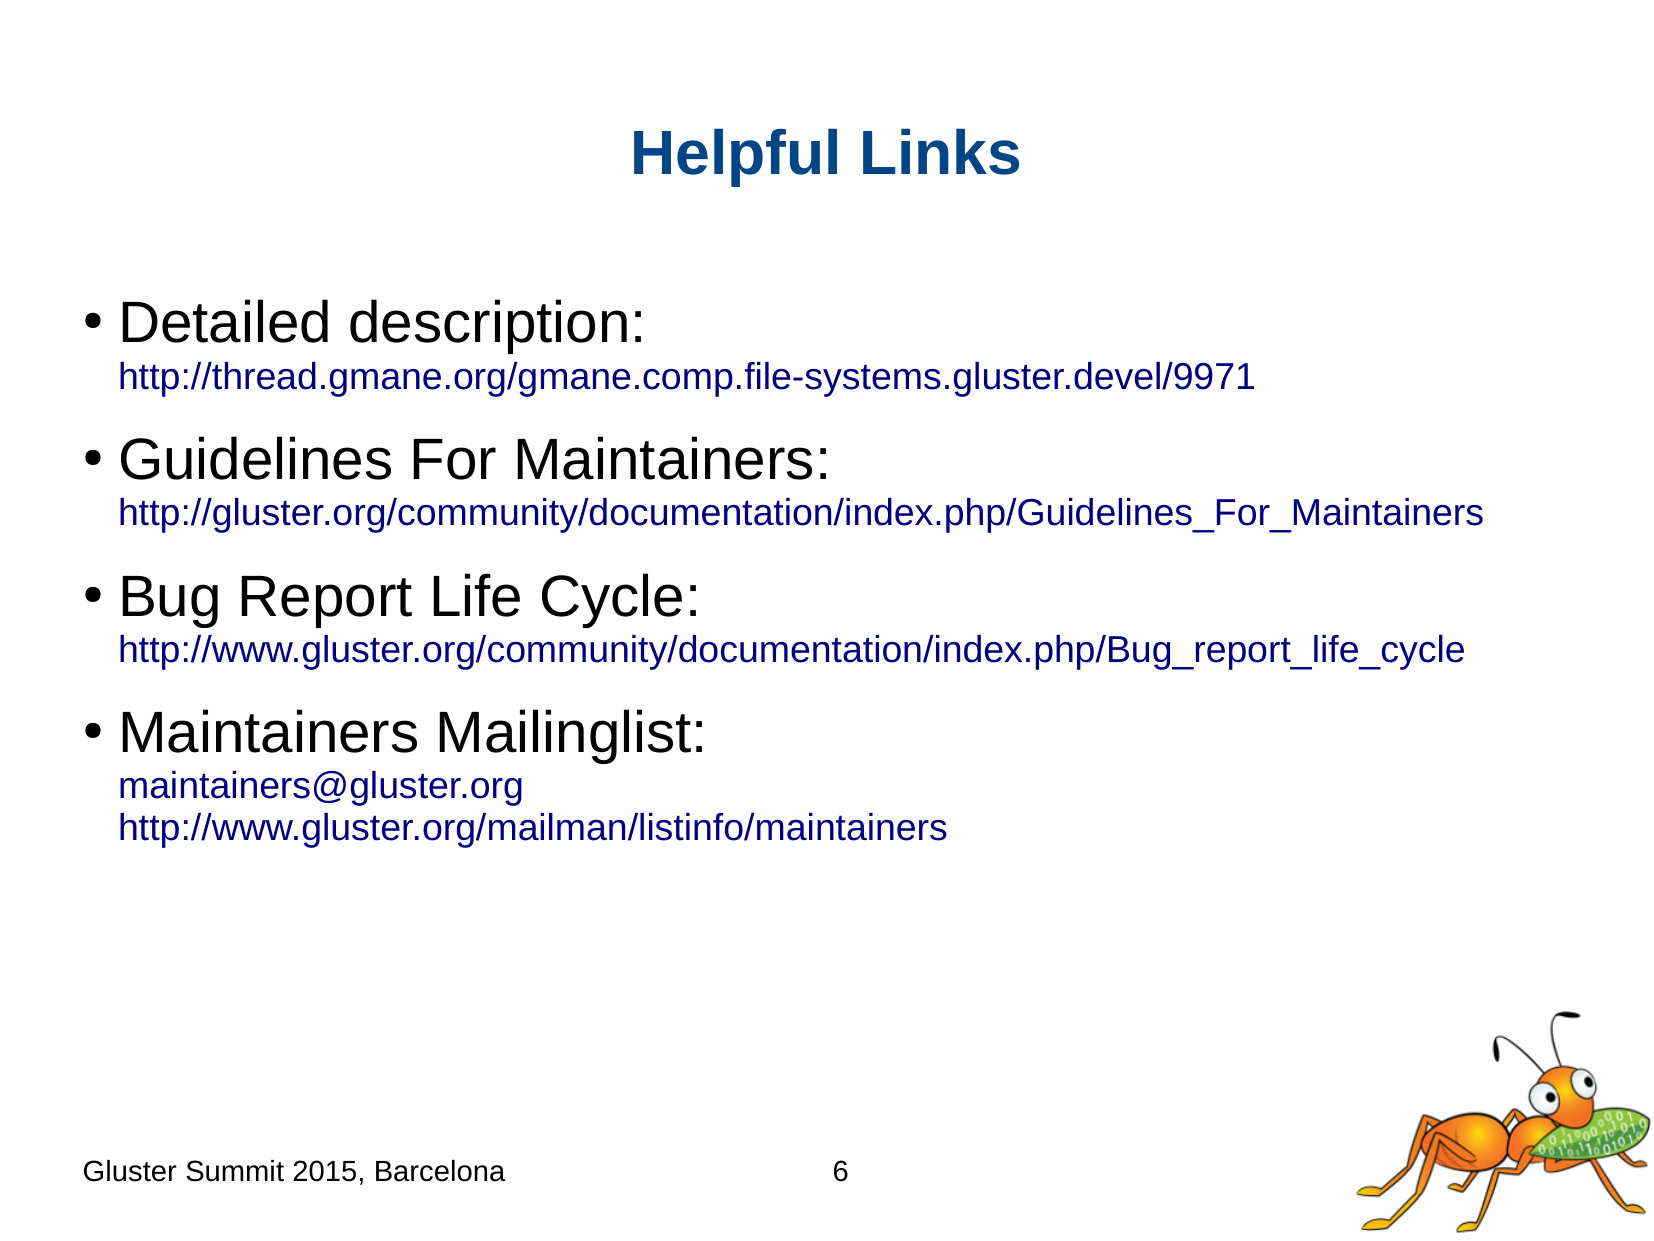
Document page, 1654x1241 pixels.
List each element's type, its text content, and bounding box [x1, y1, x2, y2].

picture [1353, 1009, 1654, 1235]
list Detailed description: http://thread.gmane.org/gmane.comp.file-systems.gluster.devel/9971 Guidelines For Maintainers: http://gluster.org/community/documentation/index.php/Guidelines_For_Maintainers Bug Report Life Cycle: http://www.gluster.org/community/documentation/index.php/Bug_report_life_cycle Maintainers Mailinglist: maintainers@gluster.org http://www.gluster.org/mailman/listinfo/maintainers [82, 290, 1571, 1010]
title Helpful Links [82, 49, 1571, 257]
